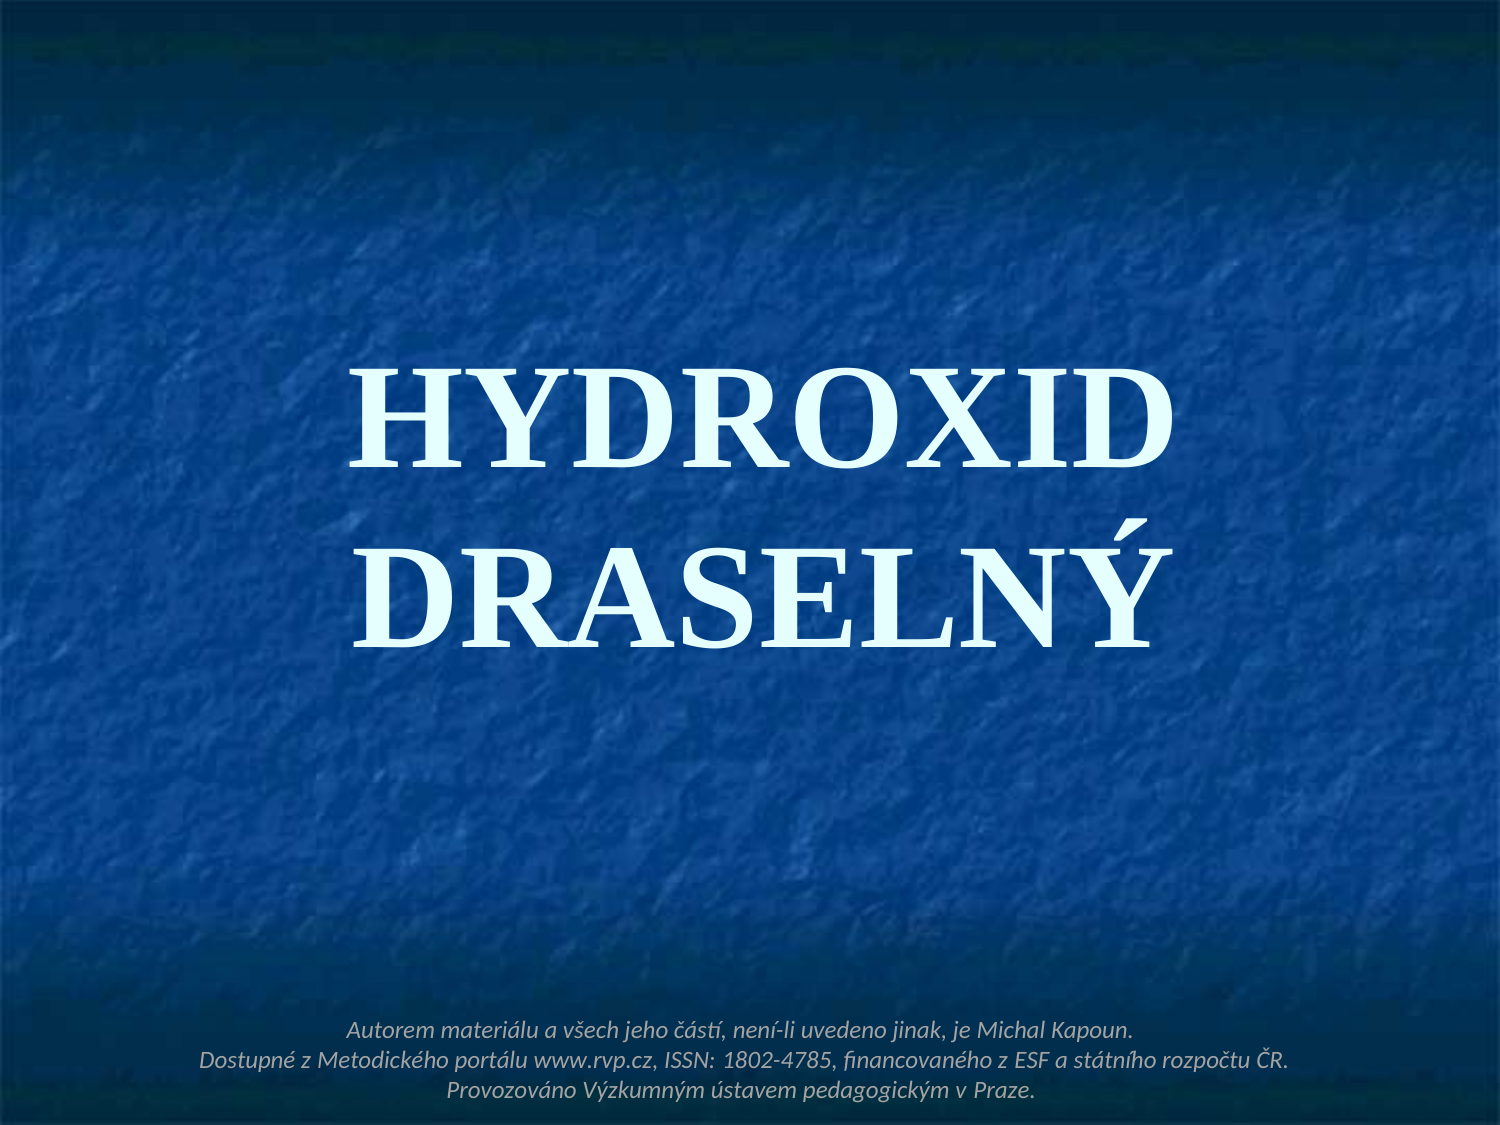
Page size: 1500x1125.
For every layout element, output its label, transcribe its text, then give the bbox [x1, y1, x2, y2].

title HYDROXID DRASELNÝ [88, 310, 1439, 686]
text_box Autorem materiálu a všech jeho částí, není-li uvedeno jinak, je Michal Kapoun. Dostupné z Metodického portálu www.rvp.cz, ISSN: 1802-4785, financovaného z ESF a státního rozpočtu ČR. Provozováno Výzkumným ústavem pedagogickým v Praze. [147, 1011, 1341, 1106]
picture [0, 0, 1500, 1125]
